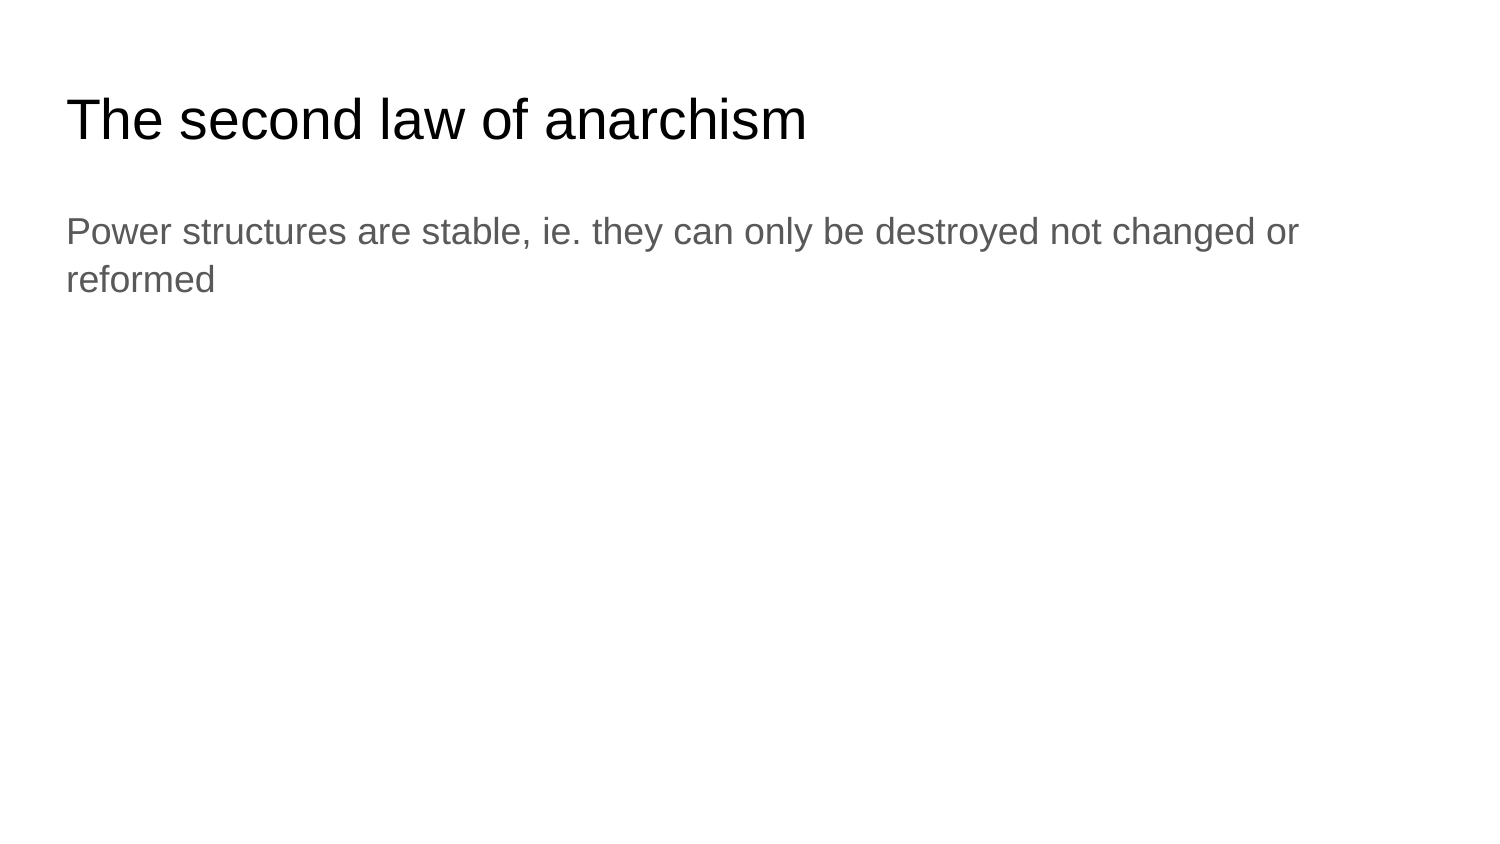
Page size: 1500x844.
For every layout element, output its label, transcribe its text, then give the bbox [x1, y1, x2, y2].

title The second law of anarchism [51, 72, 1449, 167]
list Power structures are stable, ie. they can only be destroyed not changed or reformed [51, 189, 1449, 750]
